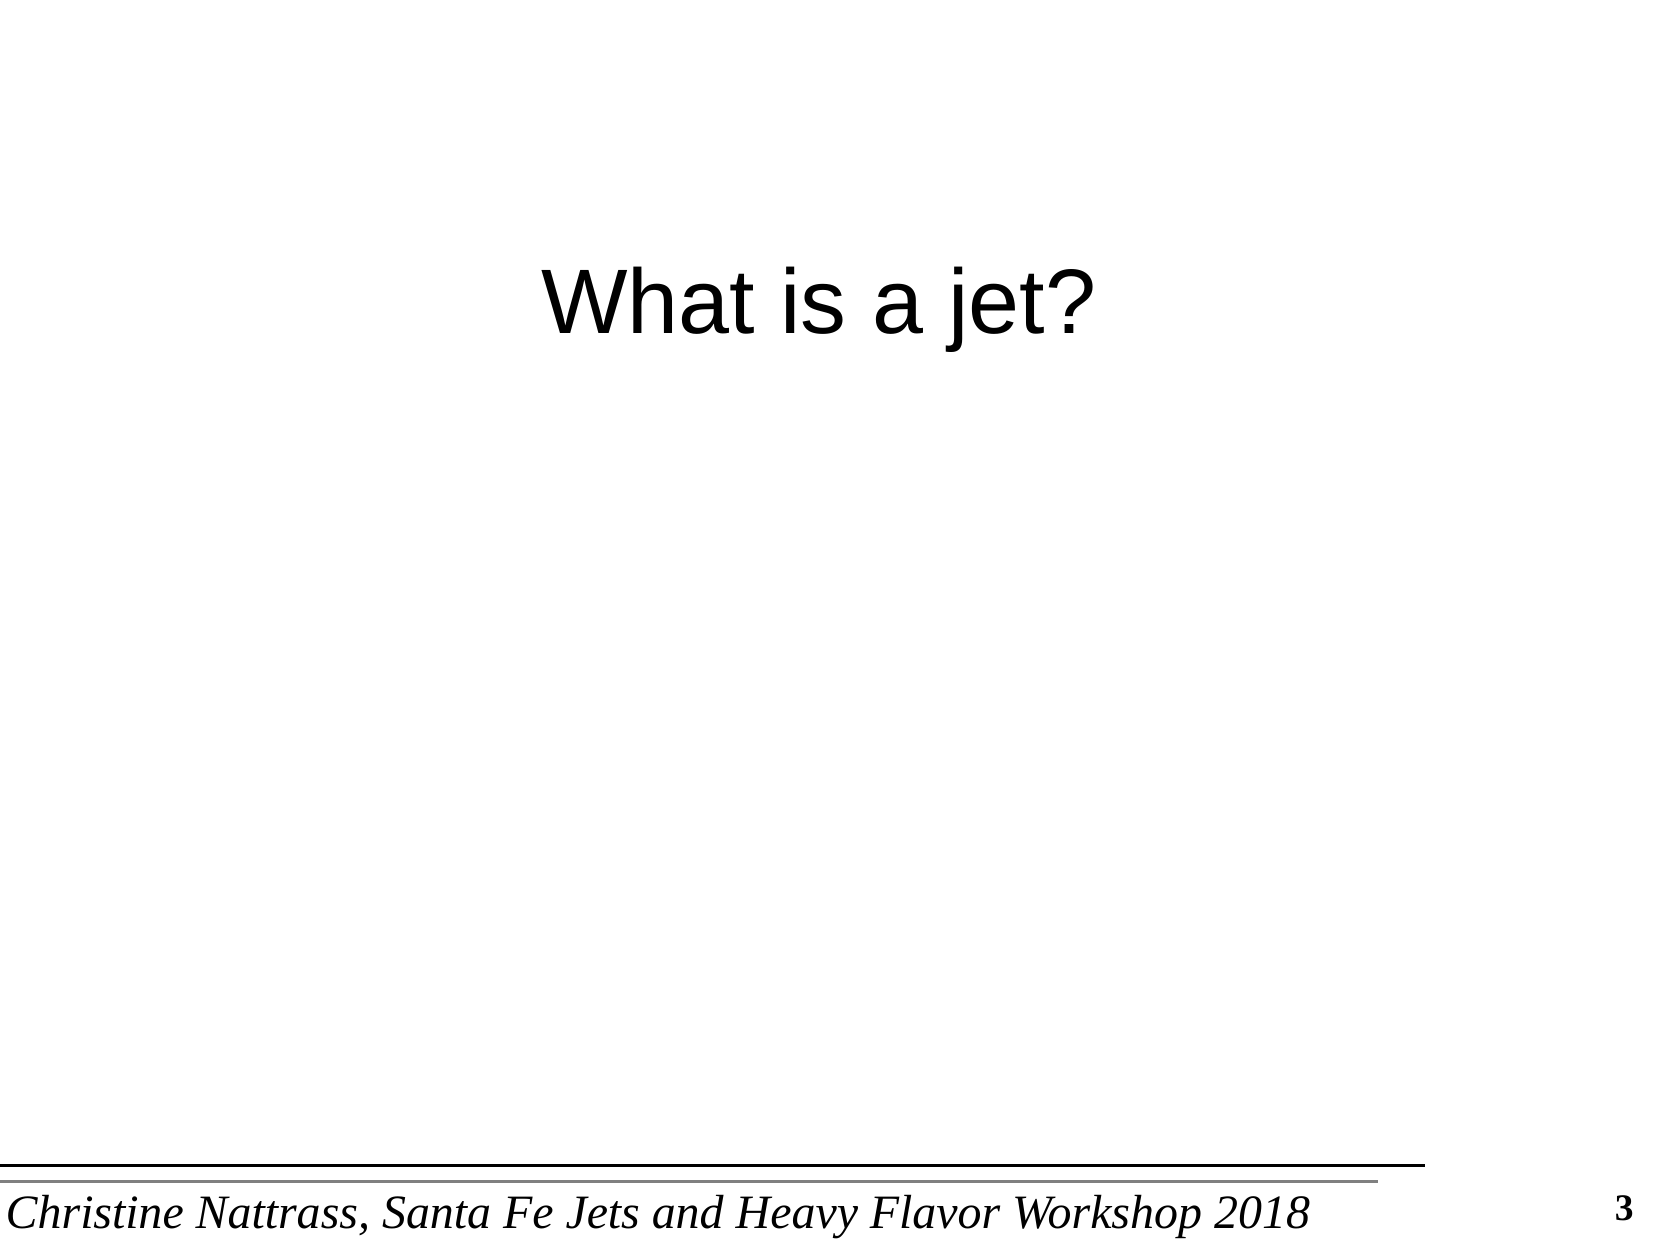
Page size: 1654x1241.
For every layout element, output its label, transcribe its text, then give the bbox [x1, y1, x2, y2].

title What is a jet? [75, 198, 1564, 406]
